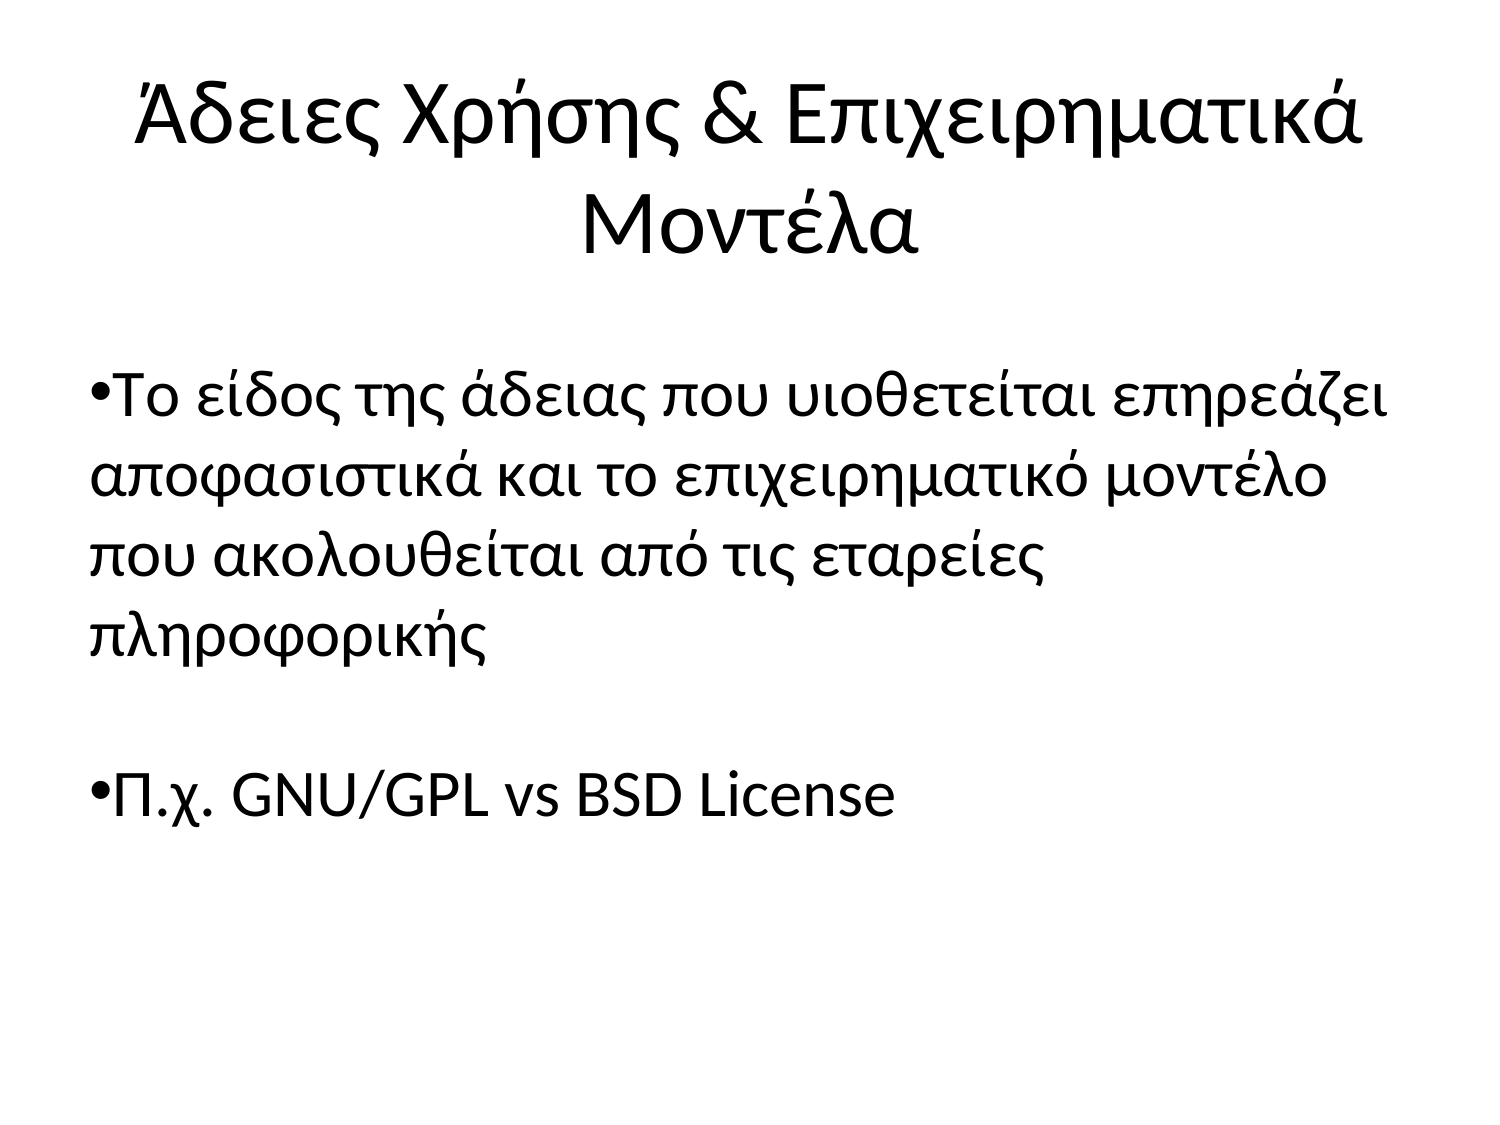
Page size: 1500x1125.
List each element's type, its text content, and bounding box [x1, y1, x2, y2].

text_box Το είδος της άδειας που υιοθετείται επηρεάζει αποφασιστικά και το επιχειρηματικό μοντέλο που ακολουθείται από τις εταρείες πληροφορικής Π.χ. GNU/GPL vs BSD License [75, 262, 1426, 1005]
text_box Άδειες Χρήσης & Επιχειρηματικά Μοντέλα [75, 45, 1426, 233]
